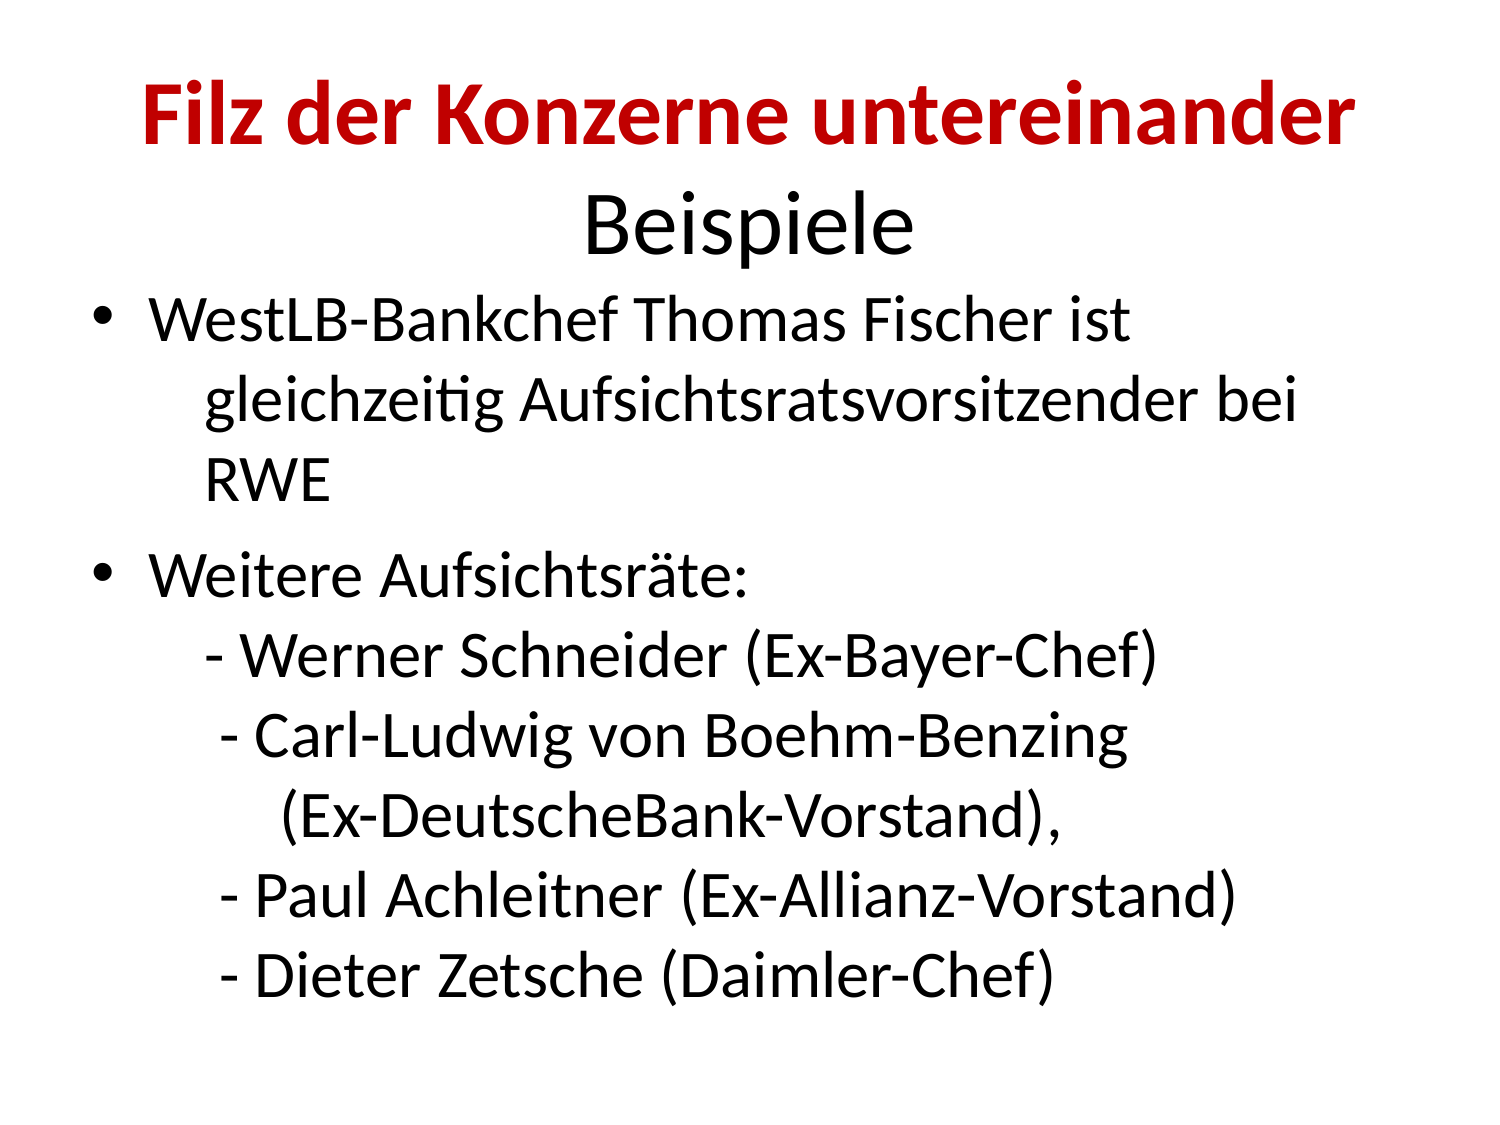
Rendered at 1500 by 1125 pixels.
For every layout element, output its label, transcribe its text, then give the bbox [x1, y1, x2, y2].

title Filz der Konzerne untereinander Beispiele [75, 45, 1426, 233]
text_box WestLB-Bankchef Thomas Fischer ist gleichzeitig Aufsichtsratsvorsitzender bei RWE Weitere Aufsichtsräte: - Werner Schneider (Ex-Bayer-Chef) - Carl-Ludwig von Boehm-Benzing (Ex-DeutscheBank-Vorstand), - Paul Achleitner (Ex-Allianz-Vorstand) - Dieter Zetsche (Daimler-Chef) [76, 267, 1427, 1010]
